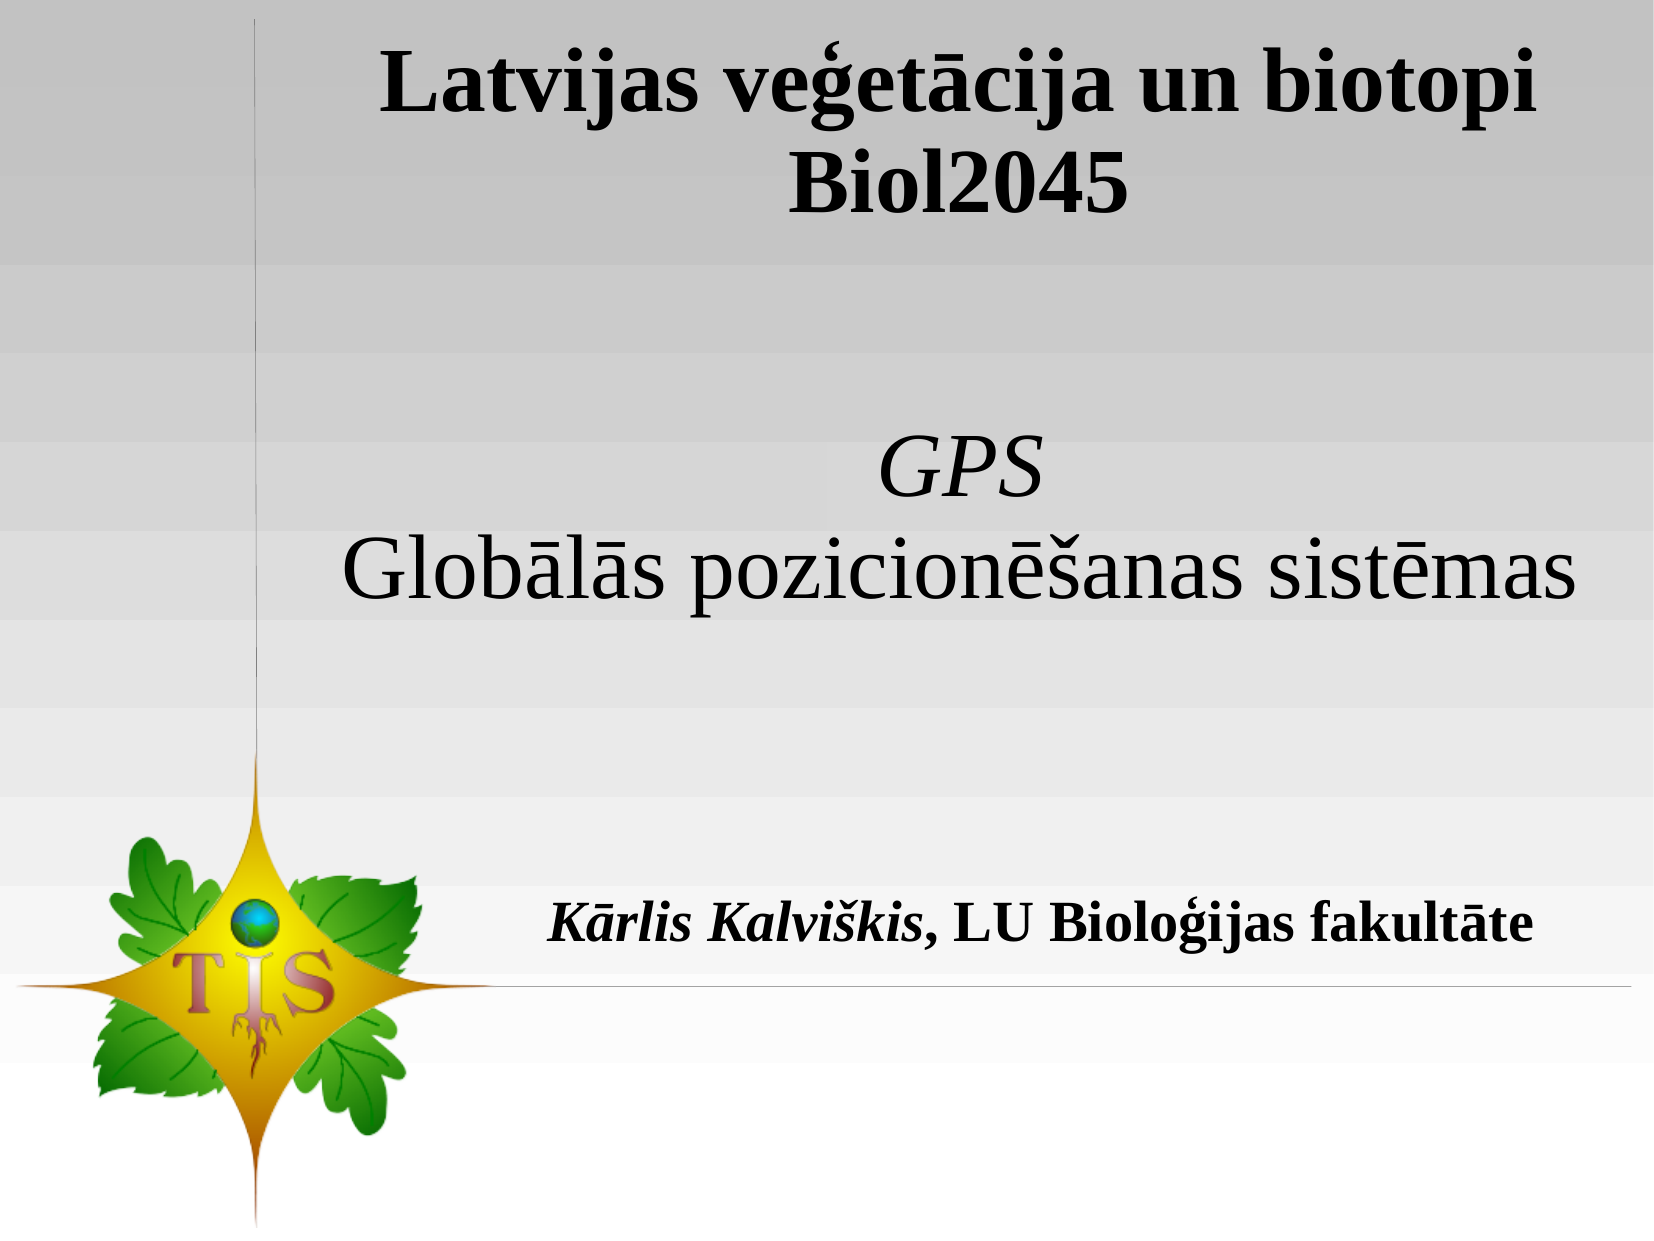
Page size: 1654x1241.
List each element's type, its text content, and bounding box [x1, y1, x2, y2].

picture [0, 0, 1654, 1241]
title GPS Globālās pozicionēšanas sistēmas [327, 413, 1595, 621]
